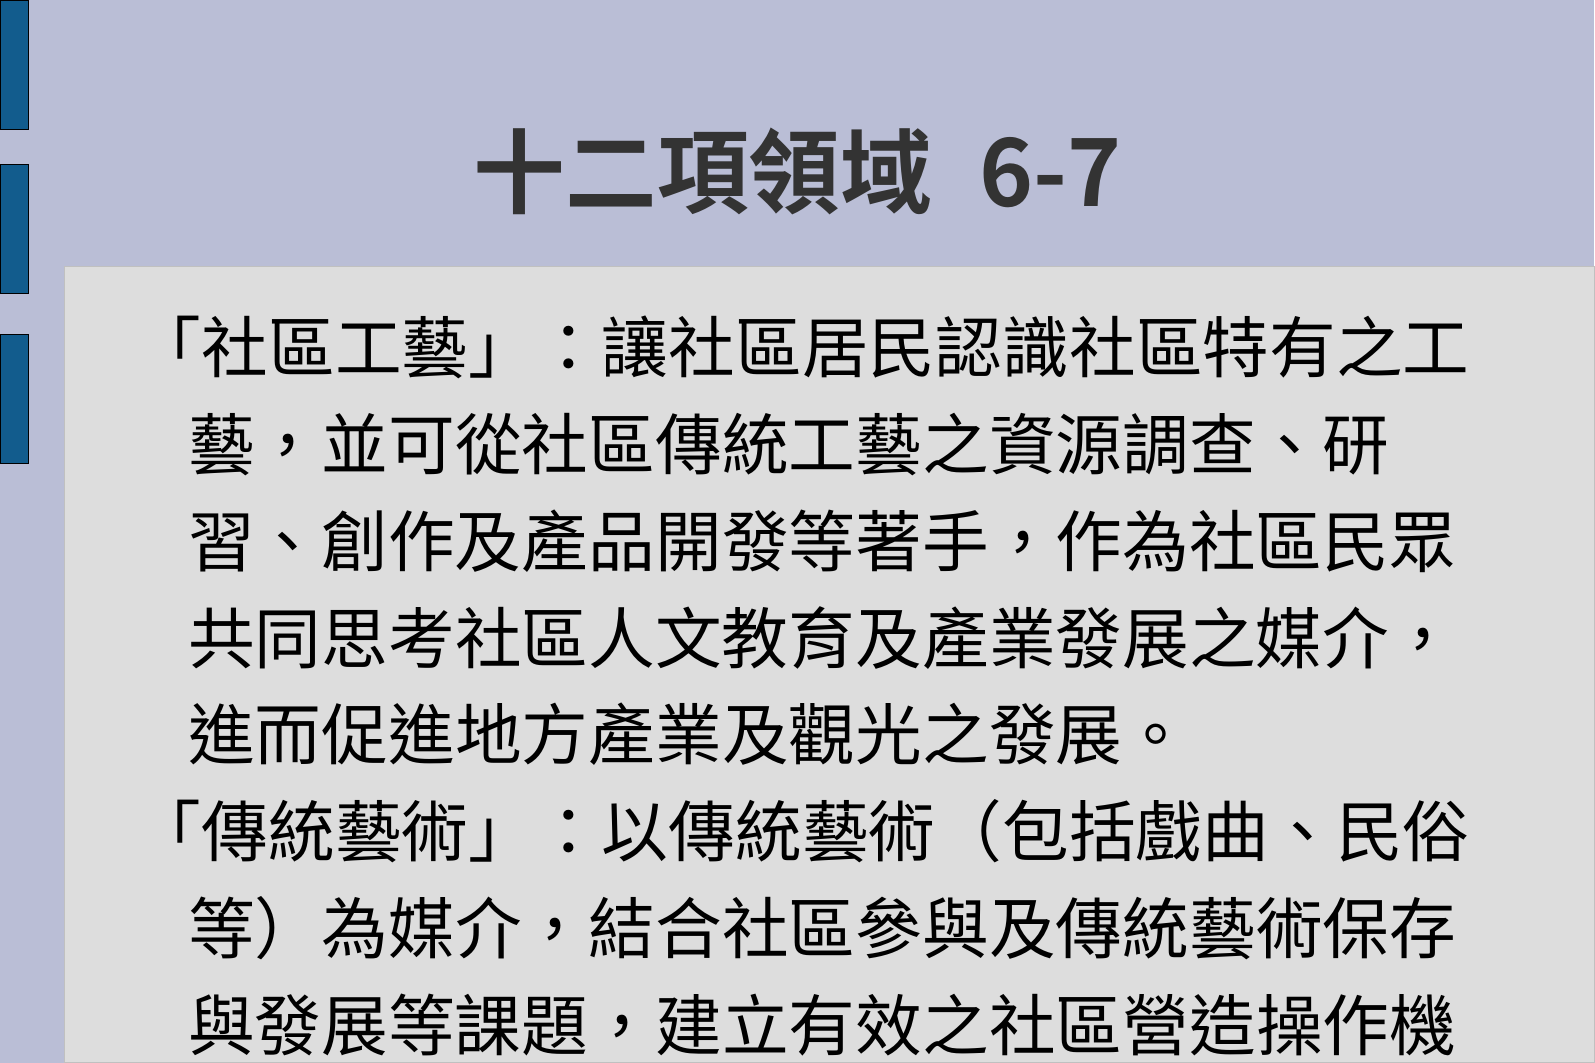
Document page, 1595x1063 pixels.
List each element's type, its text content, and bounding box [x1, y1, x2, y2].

list 「社區工藝」：讓社區居民認識社區特有之工藝，並可從社區傳統工藝之資源調查、研習、創作及產品開發等著手，作為社區民眾共同思考社區人文教育及產業發展之媒介，進而促進地方產業及觀光之發展。 「傳統藝術」：以傳統藝術（包括戲曲、民俗等）為媒介，結合社區參與及傳統藝術保存與發展等課題，建立有效之社區營造操作機制。 [117, 295, 1479, 966]
title 十二項領域 6-7 [117, 78, 1479, 256]
